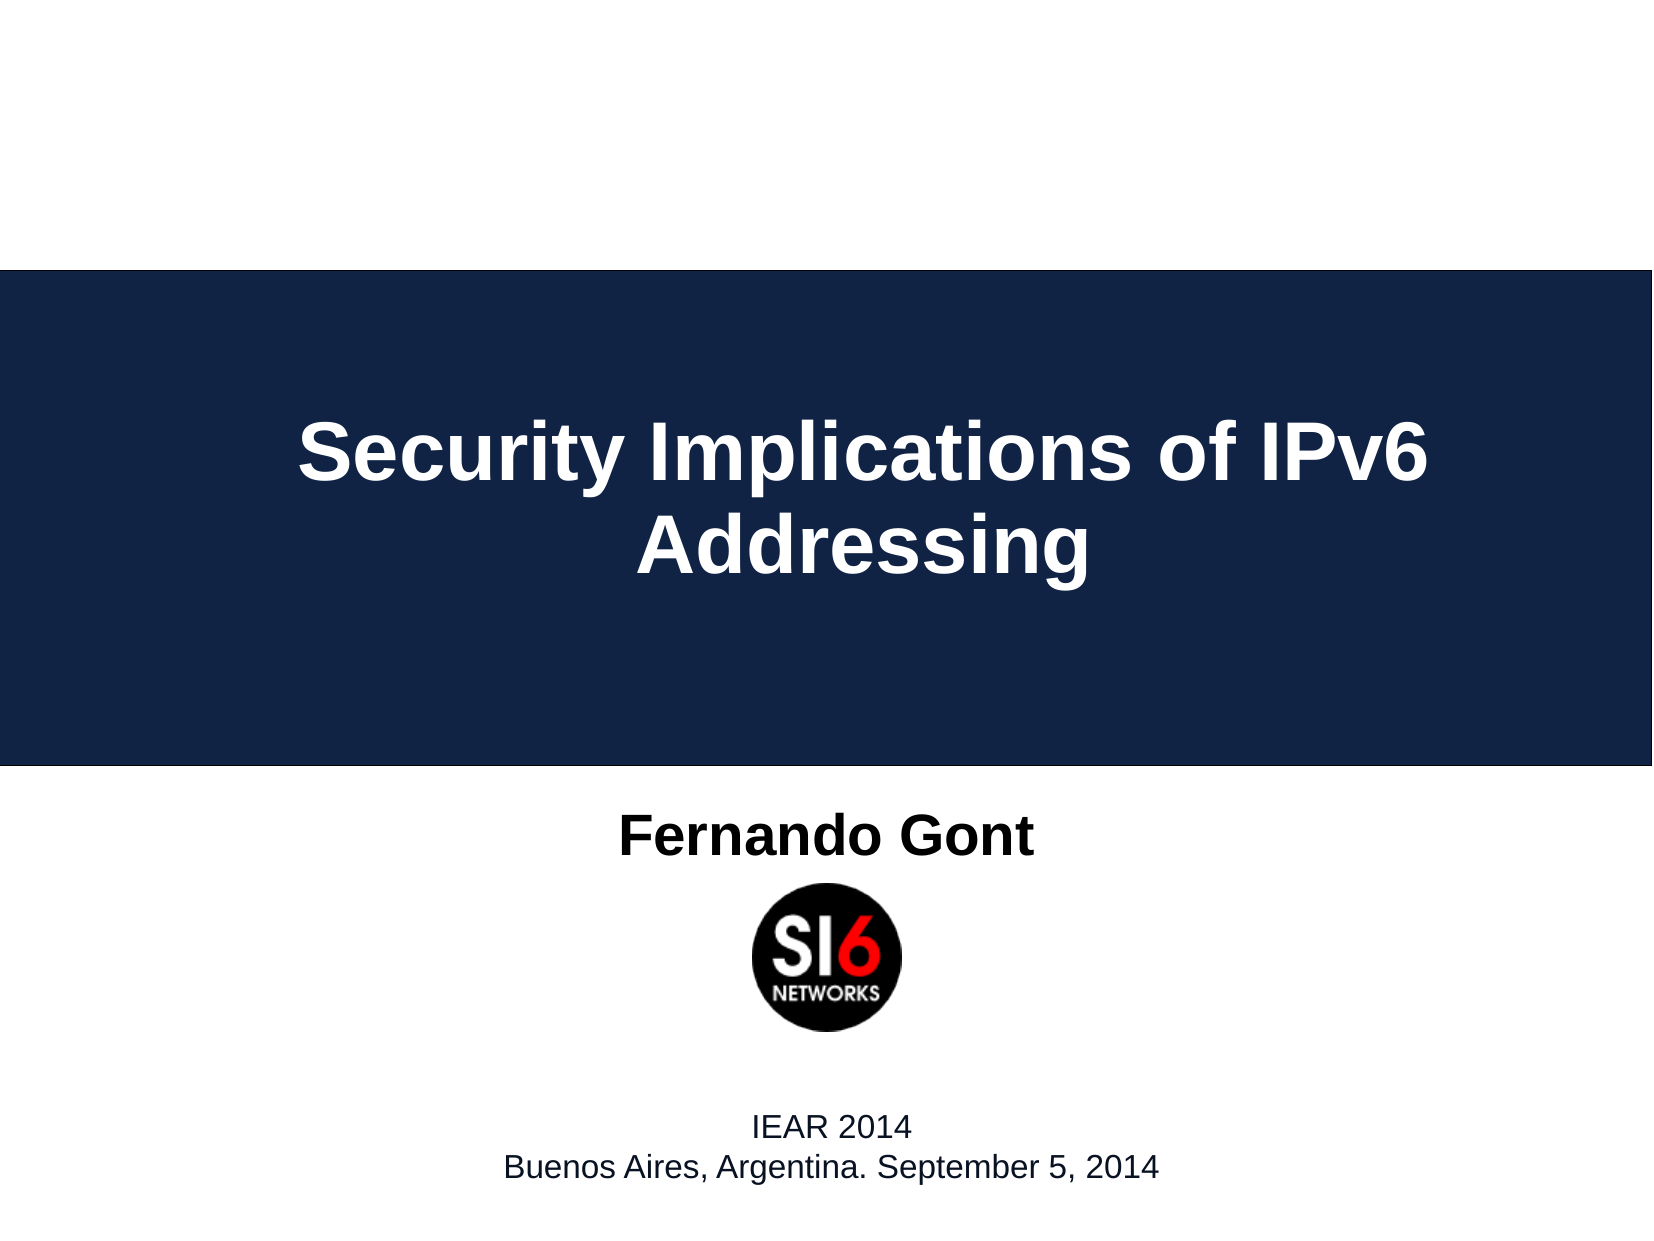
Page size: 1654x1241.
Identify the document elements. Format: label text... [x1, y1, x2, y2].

list IEAR 2014 Buenos Aires, Argentina. September 5, 2014 [331, 1108, 1262, 1214]
list Security Implications of IPv6 Addressing [67, 405, 1591, 661]
picture [752, 883, 902, 1032]
